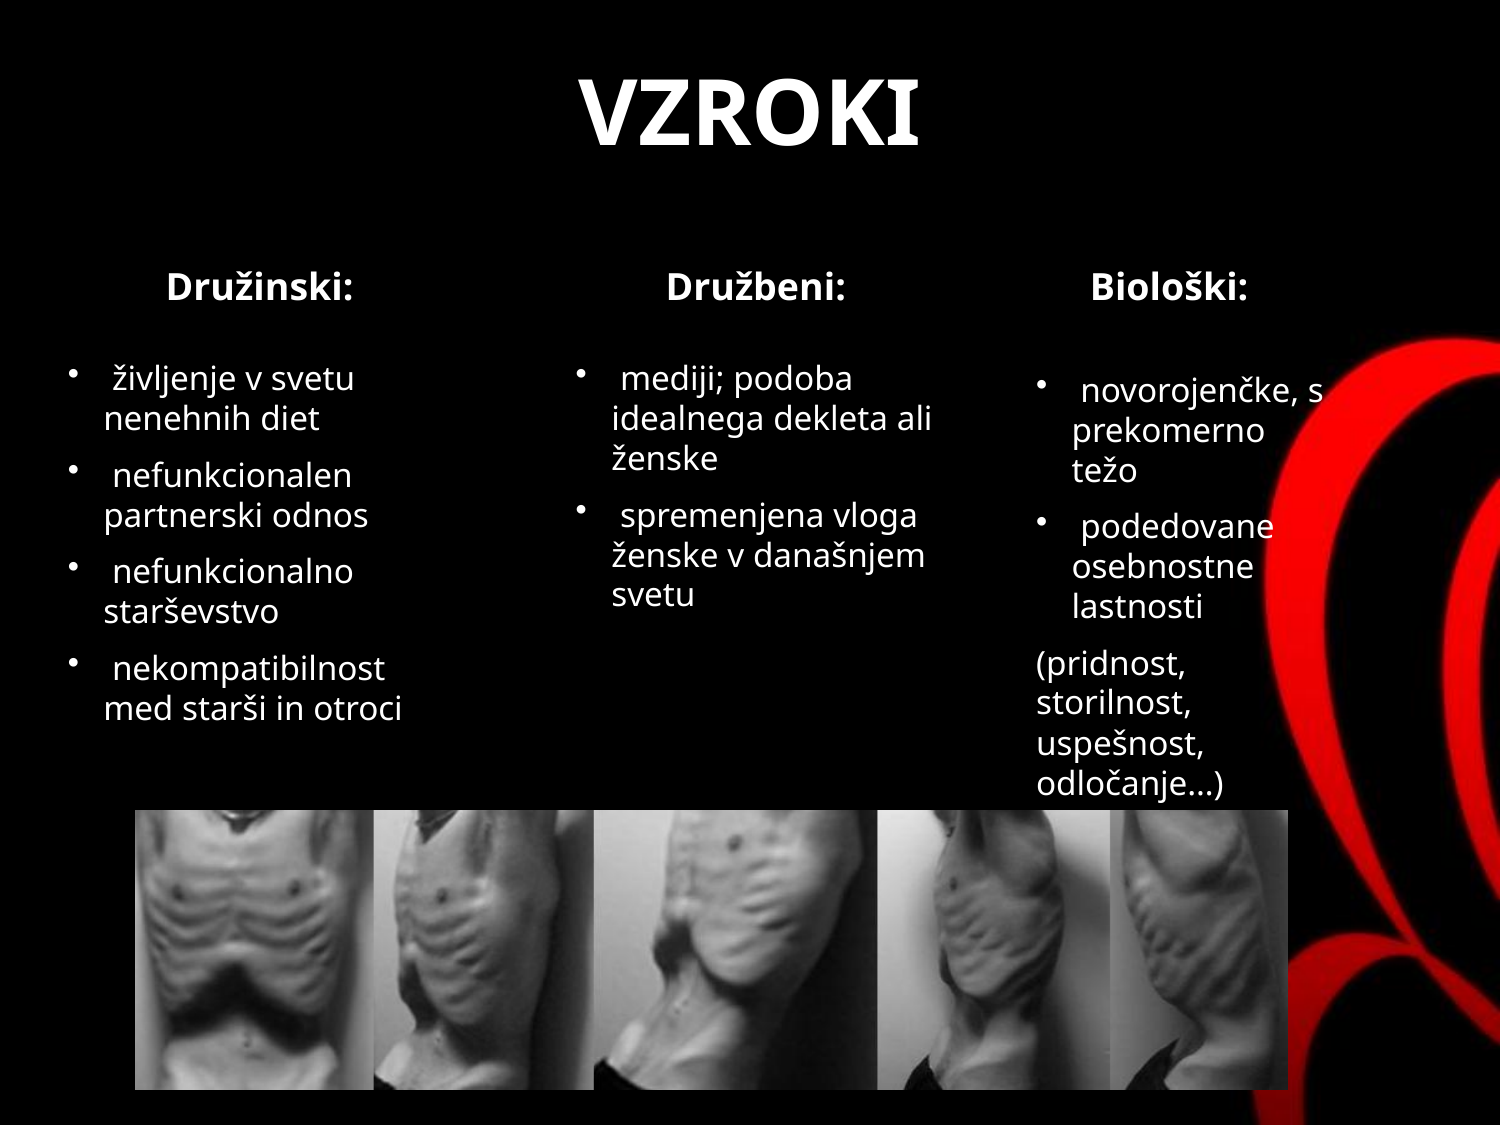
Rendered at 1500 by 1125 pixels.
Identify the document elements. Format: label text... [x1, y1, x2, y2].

text_box Družbeni: [572, 255, 939, 316]
text_box Družinski: [76, 255, 443, 316]
text_box Biološki: [986, 255, 1353, 316]
picture [0, 0, 1500, 1125]
text_box mediji; podoba idealnega dekleta ali ženske spremenjena vloga ženske v današnjem svetu [560, 349, 951, 678]
text_box življenje v svetu nenehnih diet nefunkcionalen partnerski odnos nefunkcionalno starševstvo nekompatibilnost med starši in otroci [53, 349, 443, 791]
text_box novorojenčke, s prekomerno težo podedovane osebnostne lastnosti (pridnost, storilnost, uspešnost, odločanje…) [1021, 361, 1353, 809]
title VZROKI [75, 45, 1425, 173]
